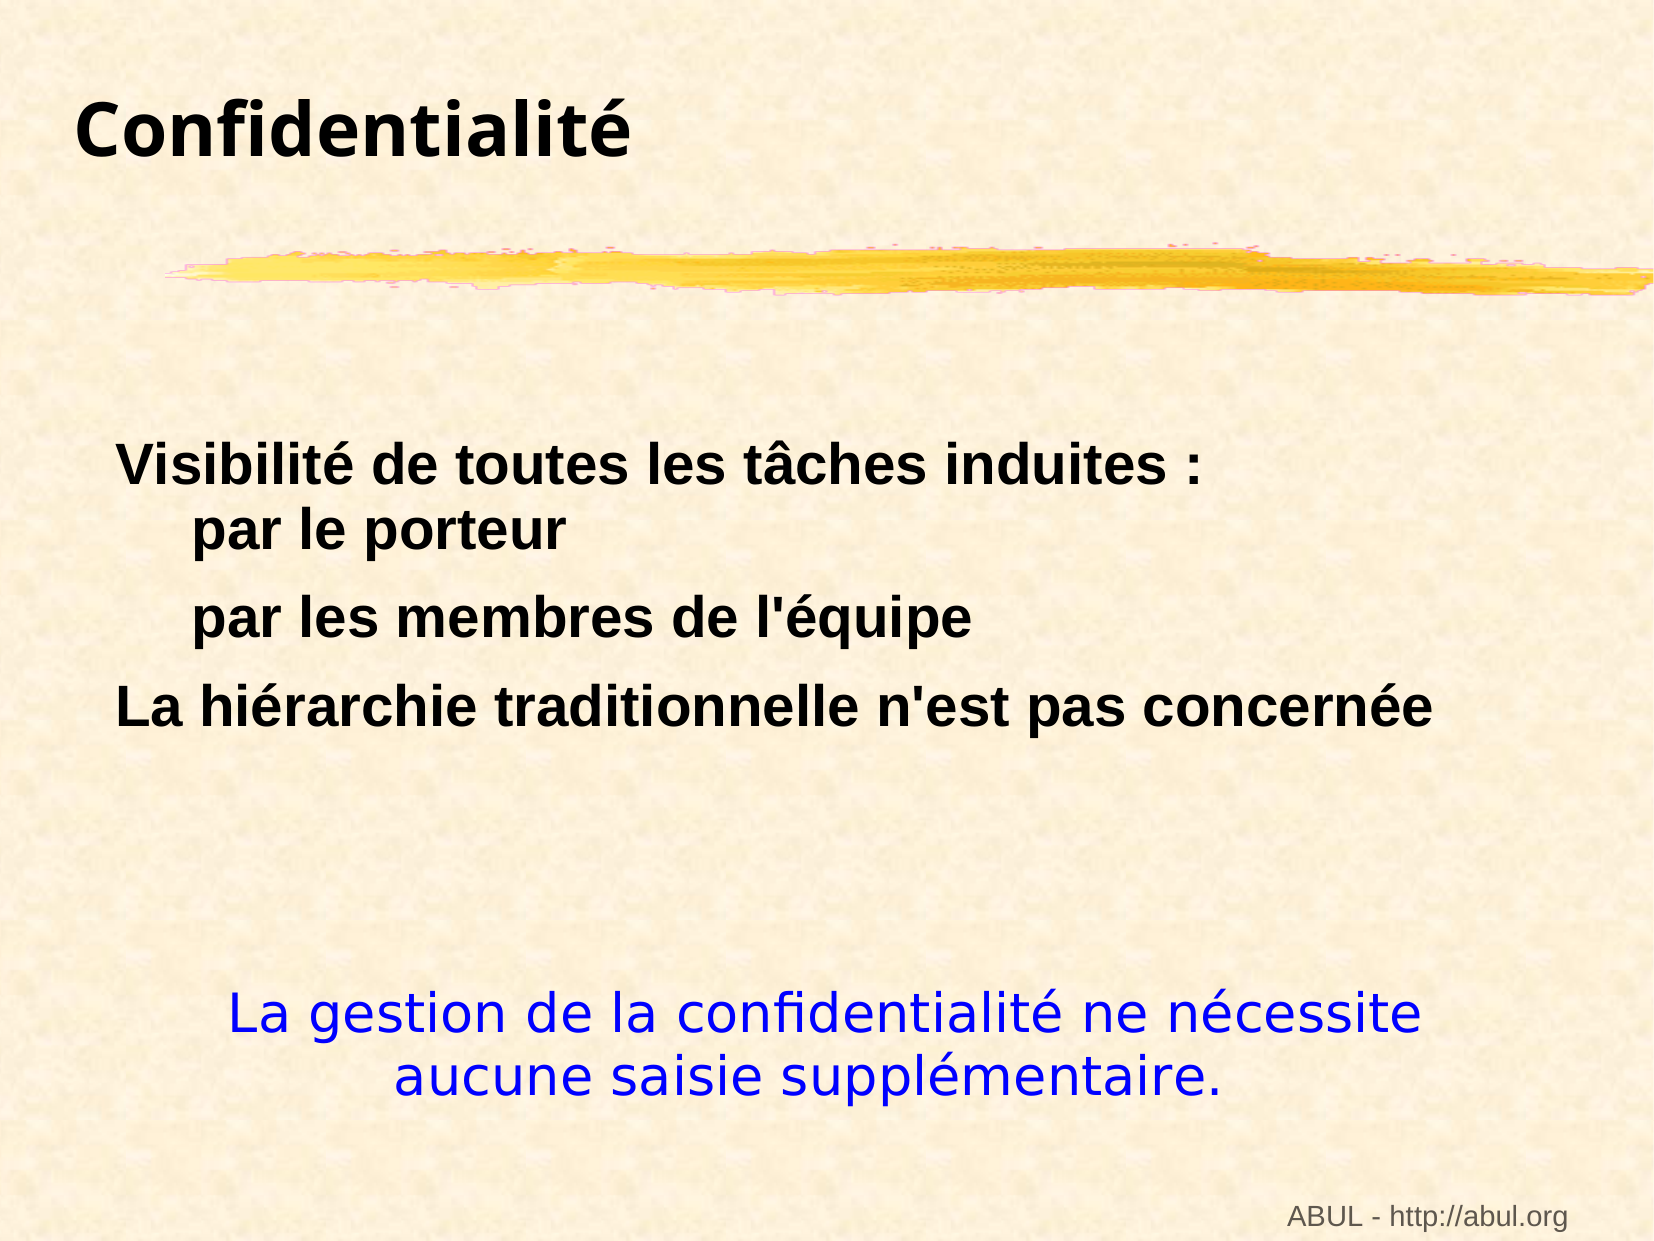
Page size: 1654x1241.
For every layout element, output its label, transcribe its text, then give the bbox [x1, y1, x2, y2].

text_box La gestion de la confidentialité ne nécessite aucune saisie supplémentaire. [118, 974, 1536, 1116]
list Visibilité de toutes les tâches induites : par le porteur par les membres de l'équipe La hiérarchie traditionnelle n'est pas concernée [82, 423, 1562, 880]
picture [0, 0, 1654, 1241]
title Confidentialité [73, 2, 1479, 254]
